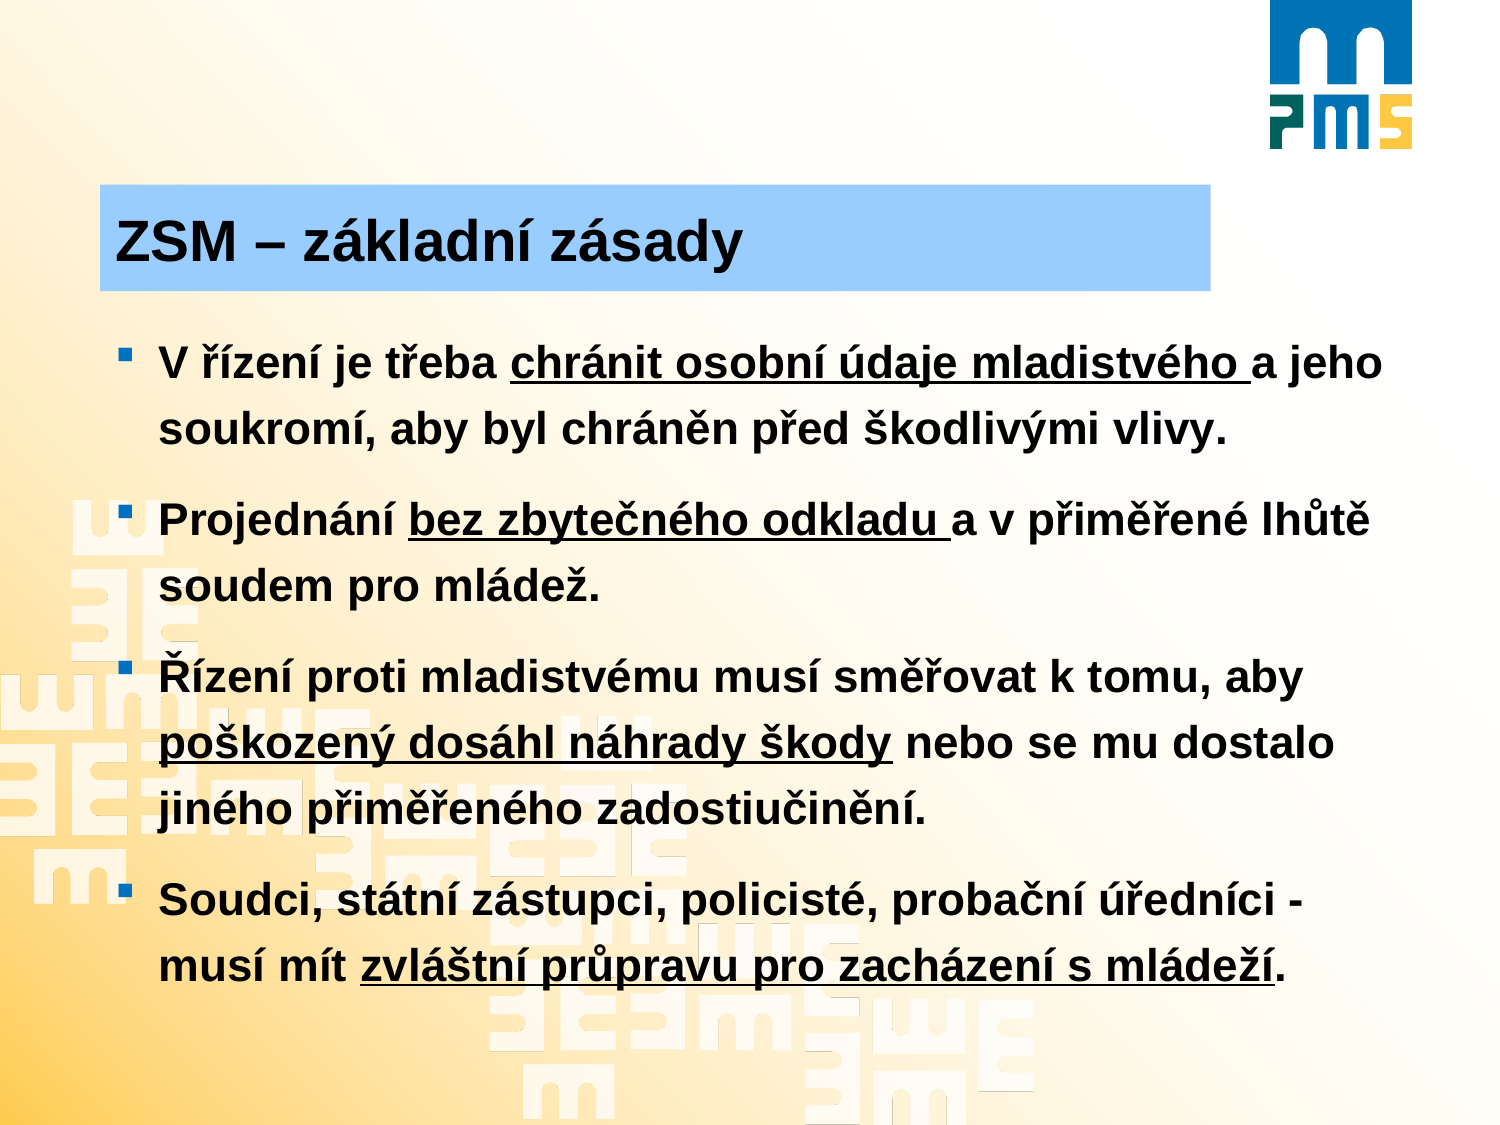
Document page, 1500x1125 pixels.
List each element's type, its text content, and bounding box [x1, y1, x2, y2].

title ZSM – základní zásady [100, 184, 1211, 292]
picture [0, 0, 1500, 1125]
text_box V řízení je třeba chránit osobní údaje mladistvého a jeho soukromí, aby byl chráněn před škodlivými vlivy. Projednání bez zbytečného odkladu a v přiměřené lhůtě soudem pro mládež. Řízení proti mladistvému musí směřovat k tomu, aby poškozený dosáhl náhrady škody nebo se mu dostalo jiného přiměřeného zadostiučinění. Soudci, státní zástupci, policisté, probační úředníci - musí mít zvláštní průpravu pro zacházení s mládeží. [100, 314, 1400, 1000]
